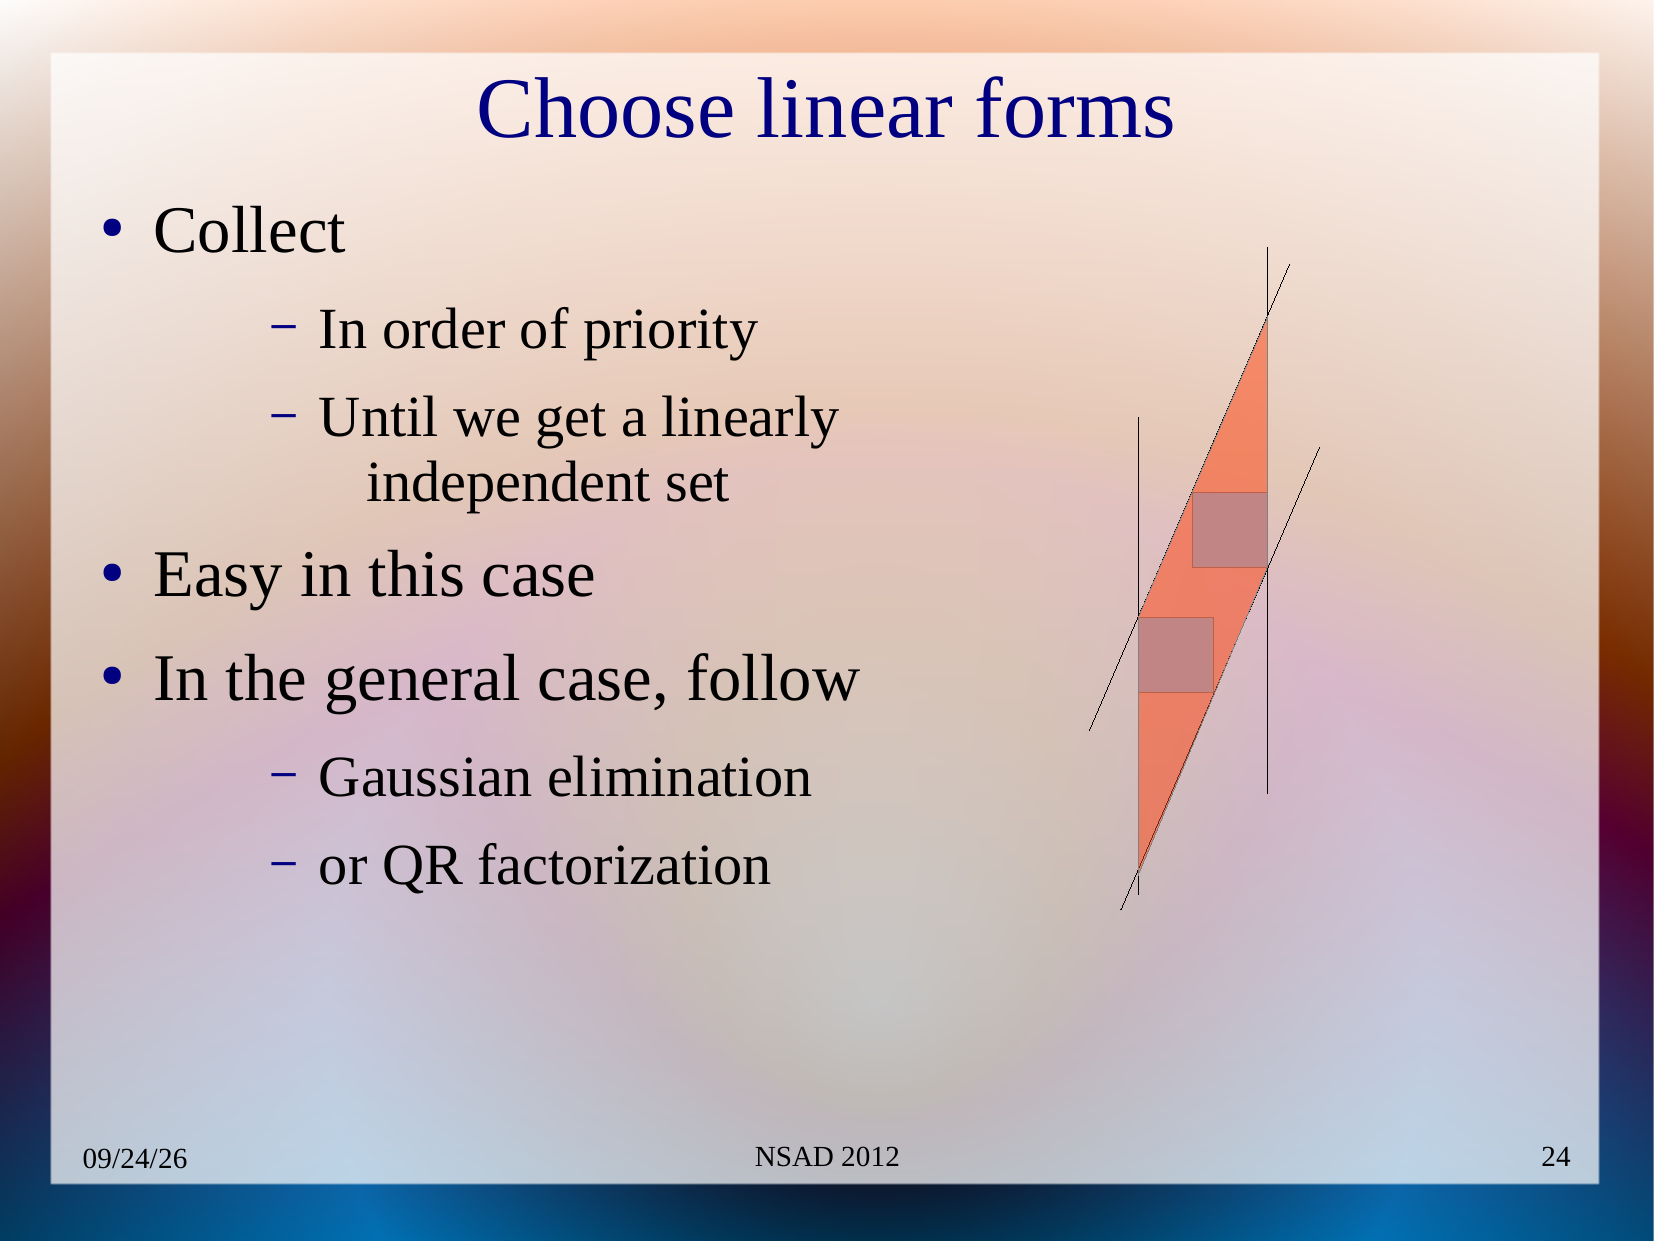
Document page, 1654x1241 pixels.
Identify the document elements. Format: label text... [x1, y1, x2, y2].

text_box [1138, 316, 1268, 876]
picture [0, 0, 1654, 1241]
title Choose linear forms [82, 60, 1571, 156]
list Collect In order of priority Until we get a linearly independent set Easy in this case In the general case, follow Gaussian elimination or QR factorization [82, 192, 887, 1125]
